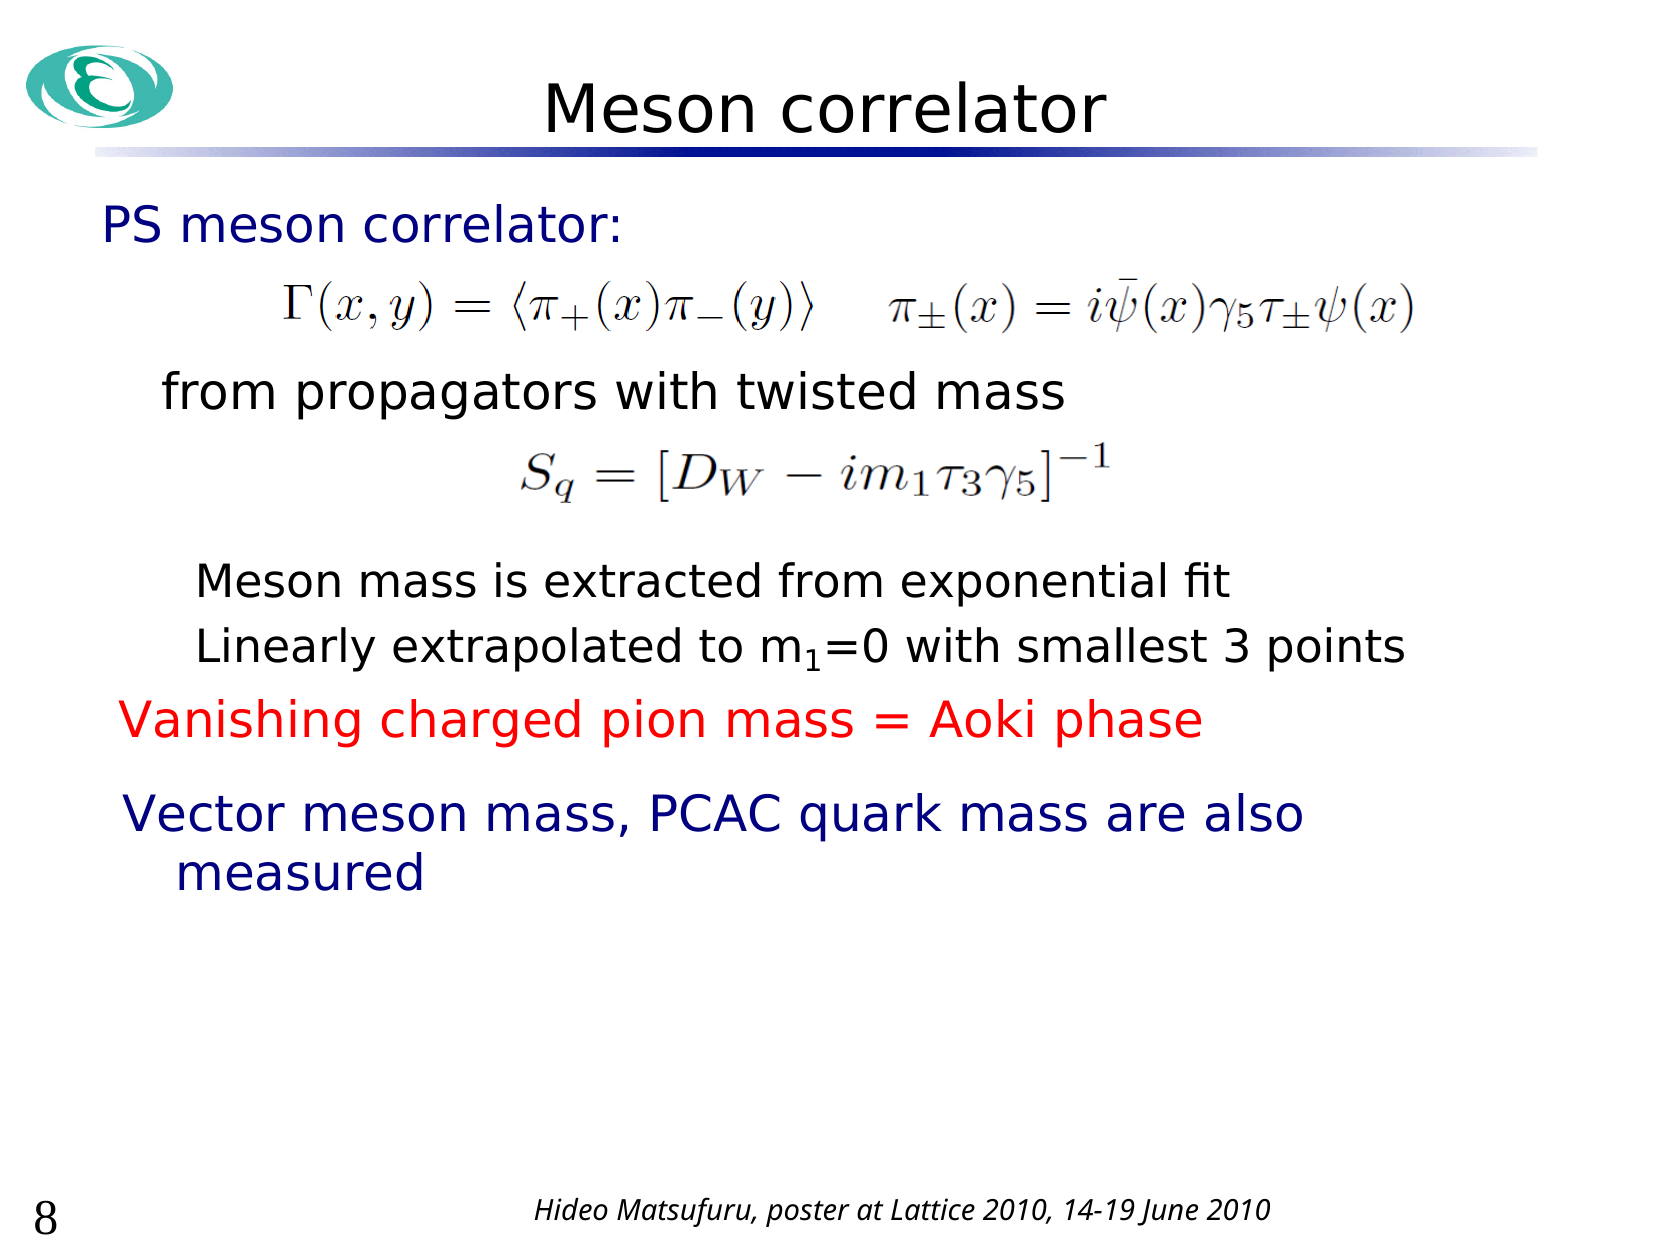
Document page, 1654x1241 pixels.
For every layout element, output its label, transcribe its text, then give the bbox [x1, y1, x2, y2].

list PS meson correlator: [83, 195, 1536, 420]
list Meson mass is extracted from exponential fit Linearly extrapolated to m1=0 with smallest 3 points Vanishing charged pion mass = Aoki phase [100, 555, 1553, 749]
list Vector meson mass, PCAC quark mass are also measured [104, 785, 1557, 902]
picture [876, 266, 1417, 343]
title Meson correlator [201, 56, 1450, 163]
picture [95, 147, 201, 157]
picture [1450, 147, 1538, 157]
picture [20, 37, 179, 136]
list from propagators with twisted mass [111, 363, 1564, 588]
picture [263, 271, 830, 340]
